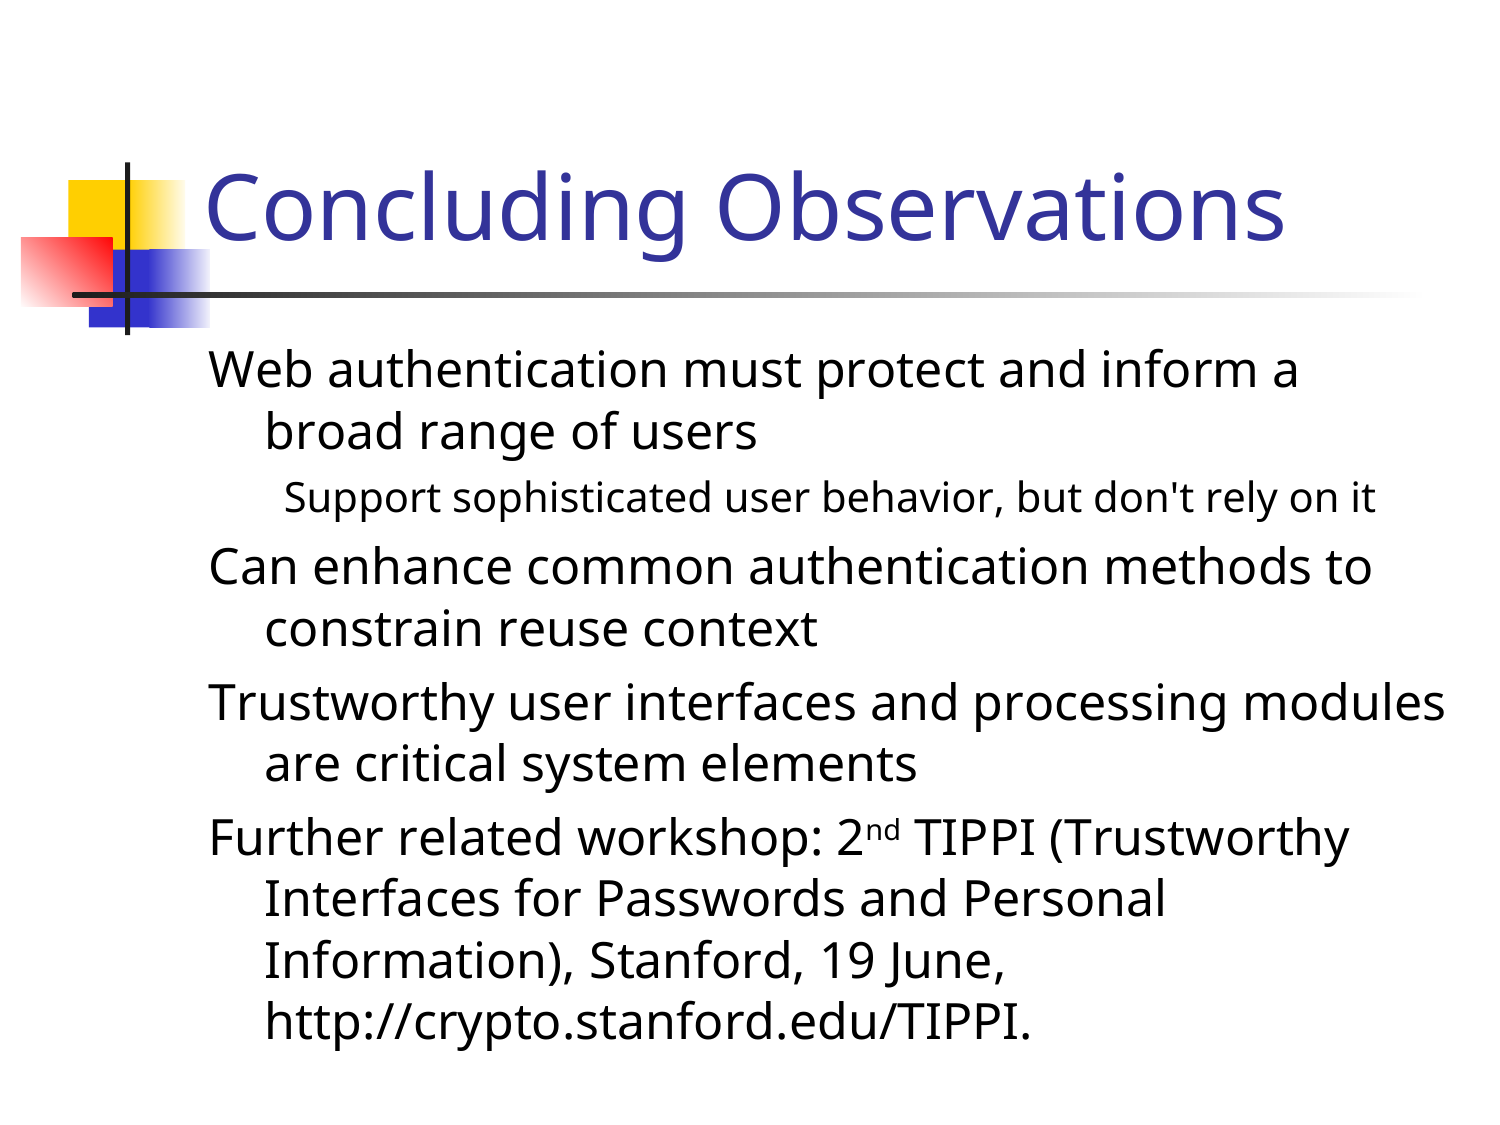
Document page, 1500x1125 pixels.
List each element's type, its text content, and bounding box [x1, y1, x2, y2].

title Concluding Observations [188, 35, 1468, 276]
list Web authentication must protect and inform a broad range of users Support sophisticated user behavior, but don't rely on it Can enhance common authentication methods to constrain reuse context Trustworthy user interfaces and processing modules are critical system elements Further related workshop: 2nd TIPPI (Trustworthy Interfaces for Passwords and Personal Information), Stanford, 19 June, http://crypto.stanford.edu/TIPPI. [193, 331, 1469, 1007]
